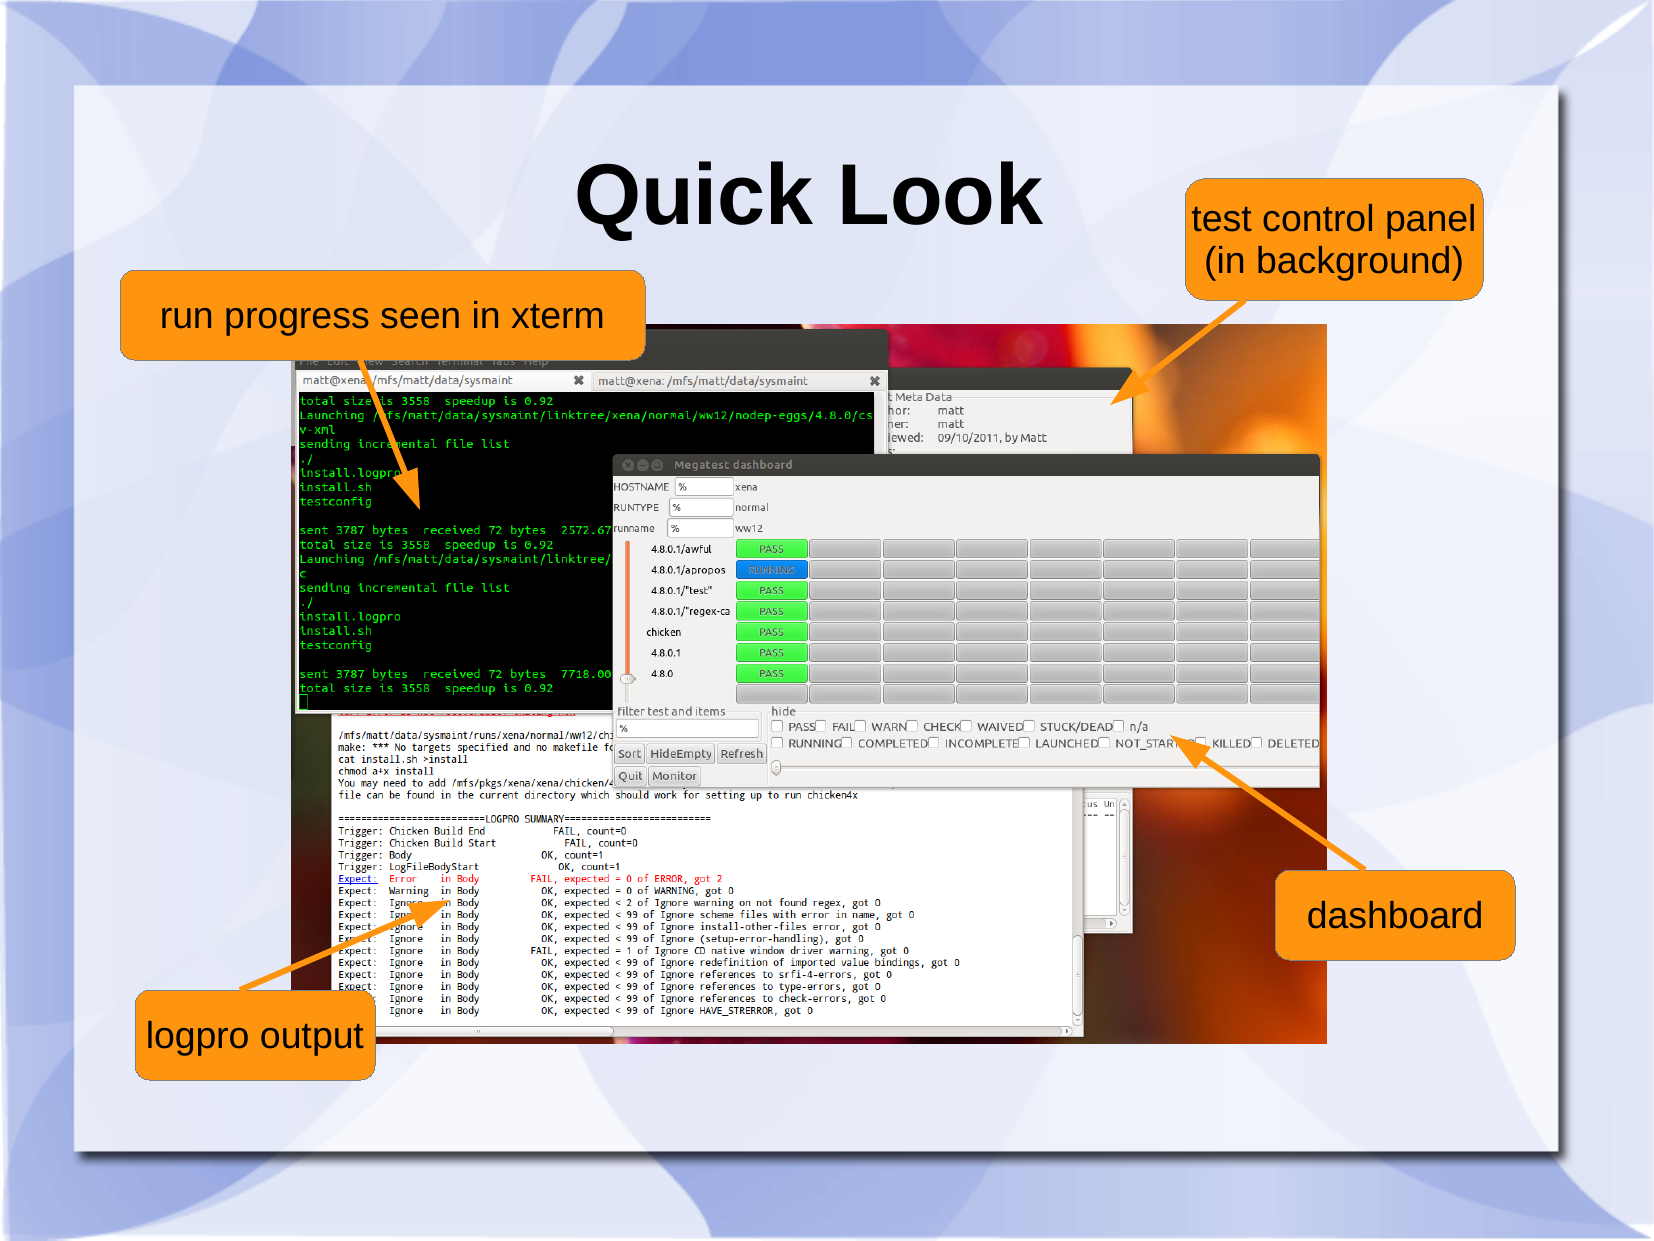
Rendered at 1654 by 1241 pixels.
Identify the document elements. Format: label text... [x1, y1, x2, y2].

text_box run progress seen in xterm [120, 270, 646, 361]
text_box dashboard [1275, 870, 1516, 961]
picture [0, 0, 1654, 1241]
text_box test control panel (in background) [1185, 178, 1484, 301]
title Quick Look [82, 90, 1536, 298]
text_box logpro output [135, 990, 376, 1081]
